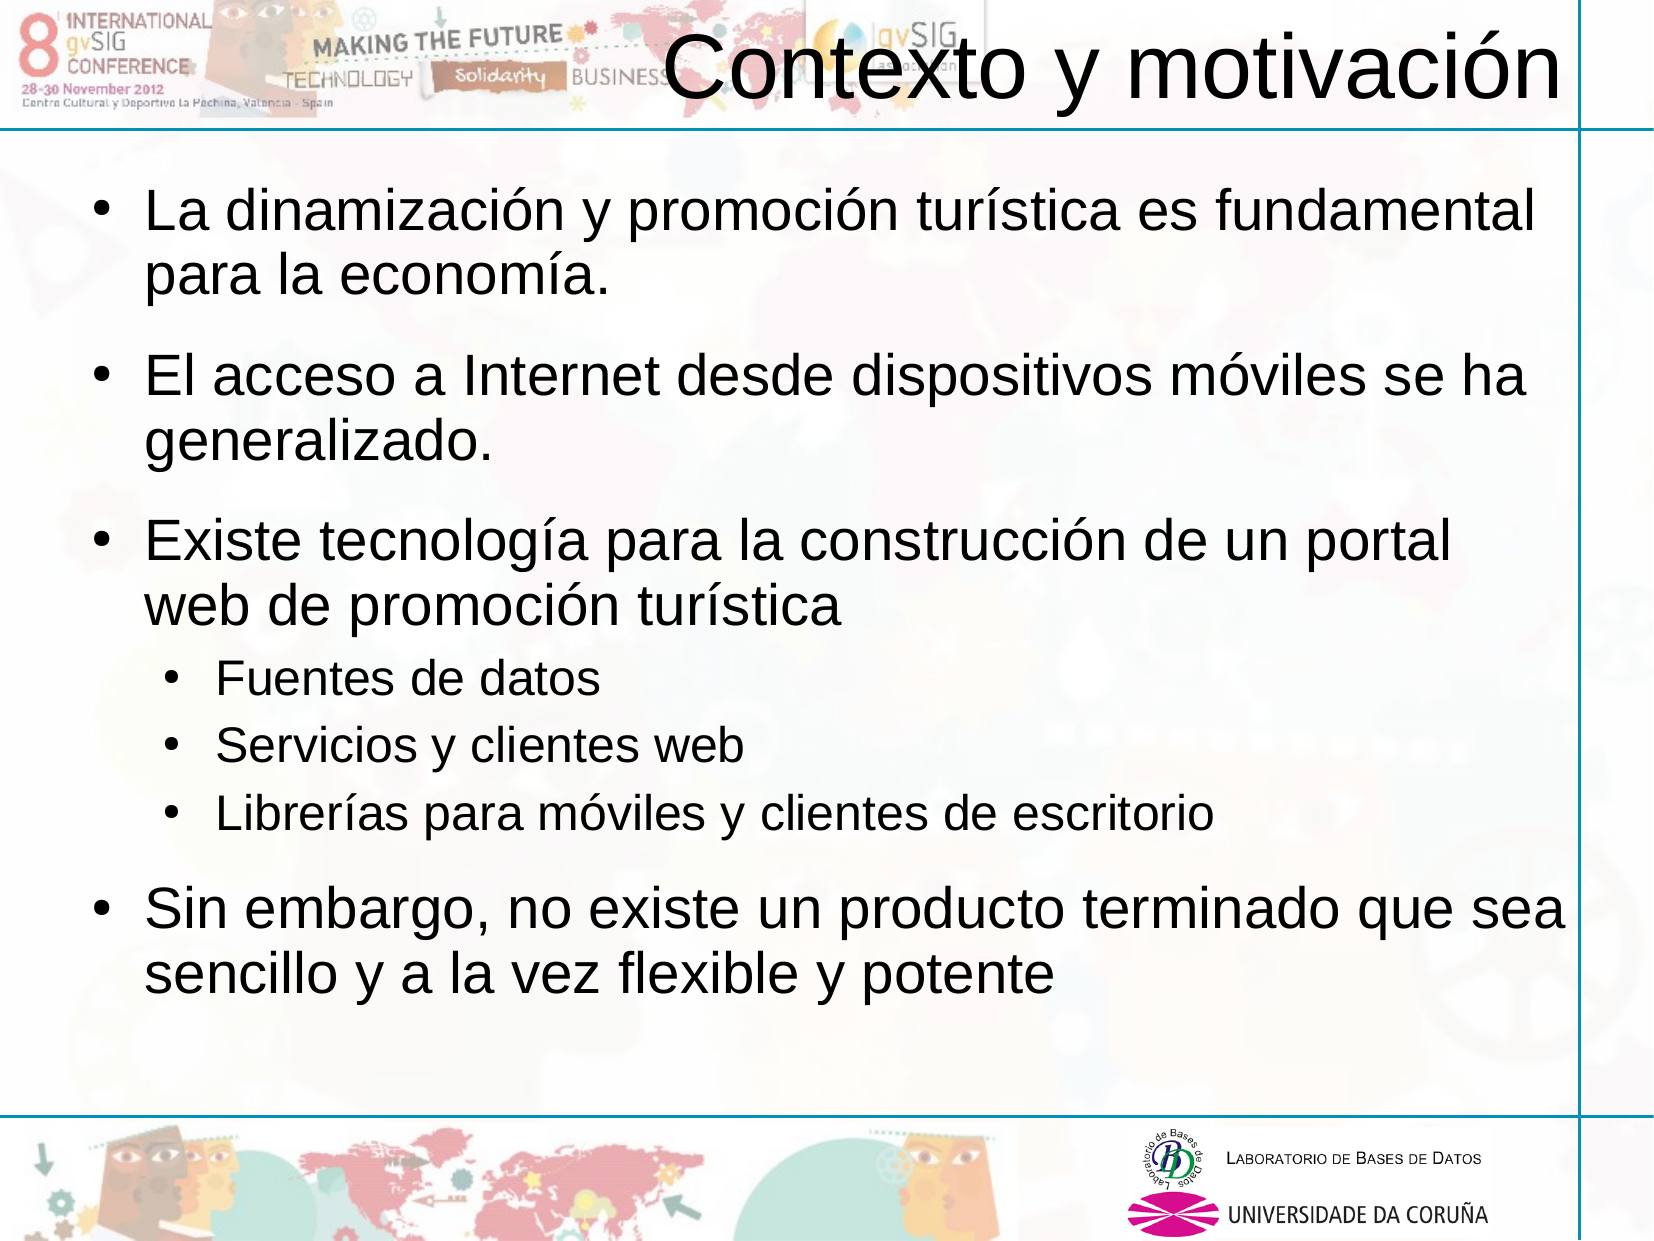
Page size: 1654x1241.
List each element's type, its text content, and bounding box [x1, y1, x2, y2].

picture [1126, 1127, 1492, 1238]
list La dinamización y promoción turística es fundamental para la economía. El acceso a Internet desde dispositivos móviles se ha generalizado. Existe tecnología para la construcción de un portal web de promoción turística Fuentes de datos Servicios y clientes web Librerías para móviles y clientes de escritorio Sin embargo, no existe un producto terminado que sea sencillo y a la vez flexible y potente [73, 177, 1571, 1078]
title Contexto y motivación [76, 14, 1565, 119]
